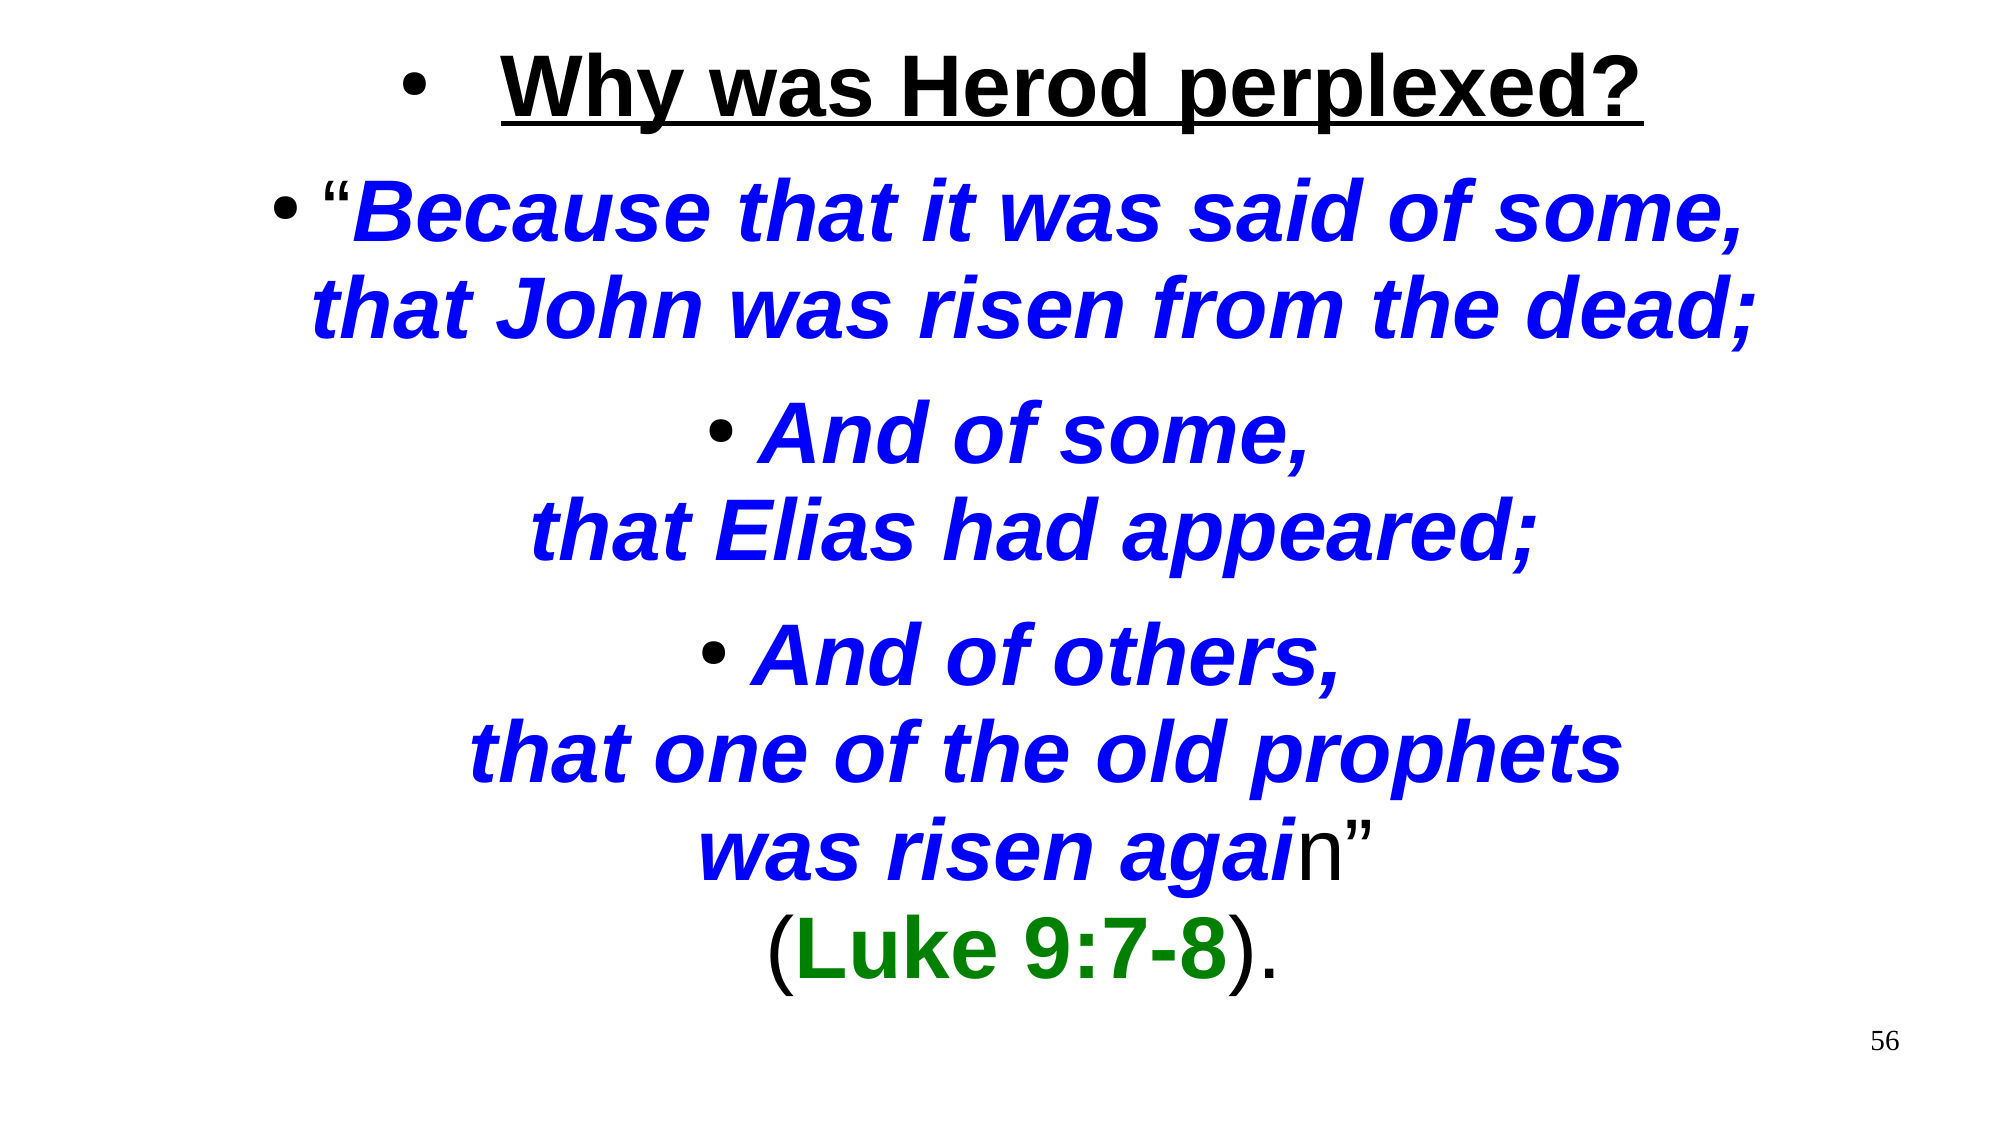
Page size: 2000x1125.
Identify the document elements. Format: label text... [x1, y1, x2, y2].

list Why was Herod perplexed? “Because that it was said of some, that John was risen from the dead; And of some, that Elias had appeared; And of others, that one of the old prophets was risen again” (Luke 9:7-8). [37, 37, 1988, 1088]
